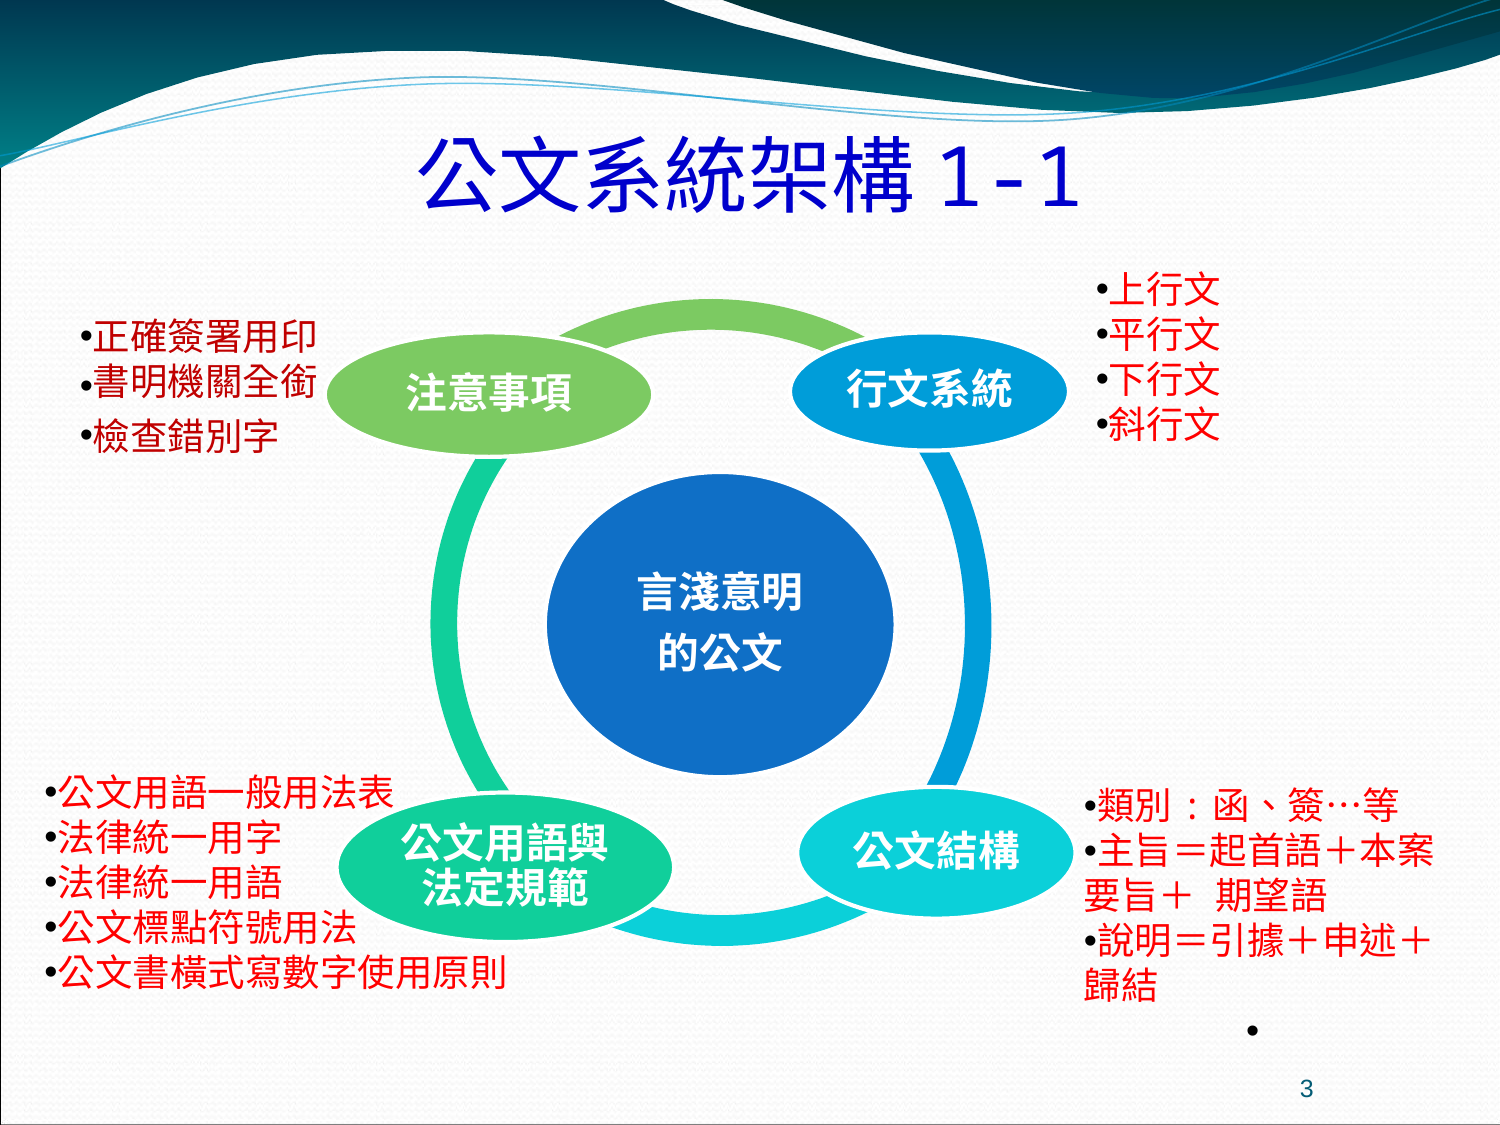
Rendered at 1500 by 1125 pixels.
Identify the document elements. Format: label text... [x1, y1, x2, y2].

title 公文系統架構1-1 [75, 115, 1426, 209]
text_box 言淺意明 的公文 [544, 471, 896, 778]
text_box [610, 895, 870, 946]
text_box 公文用語與法定規範 [555, 795, 675, 939]
text_box 公文用語一般用法表 法律統一用字 法律統一用語 公文標點符號用法 公文書橫式寫數字使用原則 [29, 740, 555, 1023]
text_box 上行文 平行文 下行文 斜行文 [1081, 255, 1305, 456]
text_box 注意事項 [419, 332, 654, 457]
text_box 3 [1299, 1047, 1426, 1103]
text_box [918, 451, 992, 787]
text_box 行文系統 [789, 332, 1070, 451]
text_box 公文結構 [797, 786, 1069, 919]
text_box 正確簽署用印 書明機關全銜 檢查錯別字 [65, 243, 419, 527]
text_box 類別:函、簽…等 主旨＝起首語＋本案要旨＋ 期望語 說明＝引據＋申述＋ 歸結 [1069, 775, 1465, 1047]
text_box [556, 298, 867, 352]
